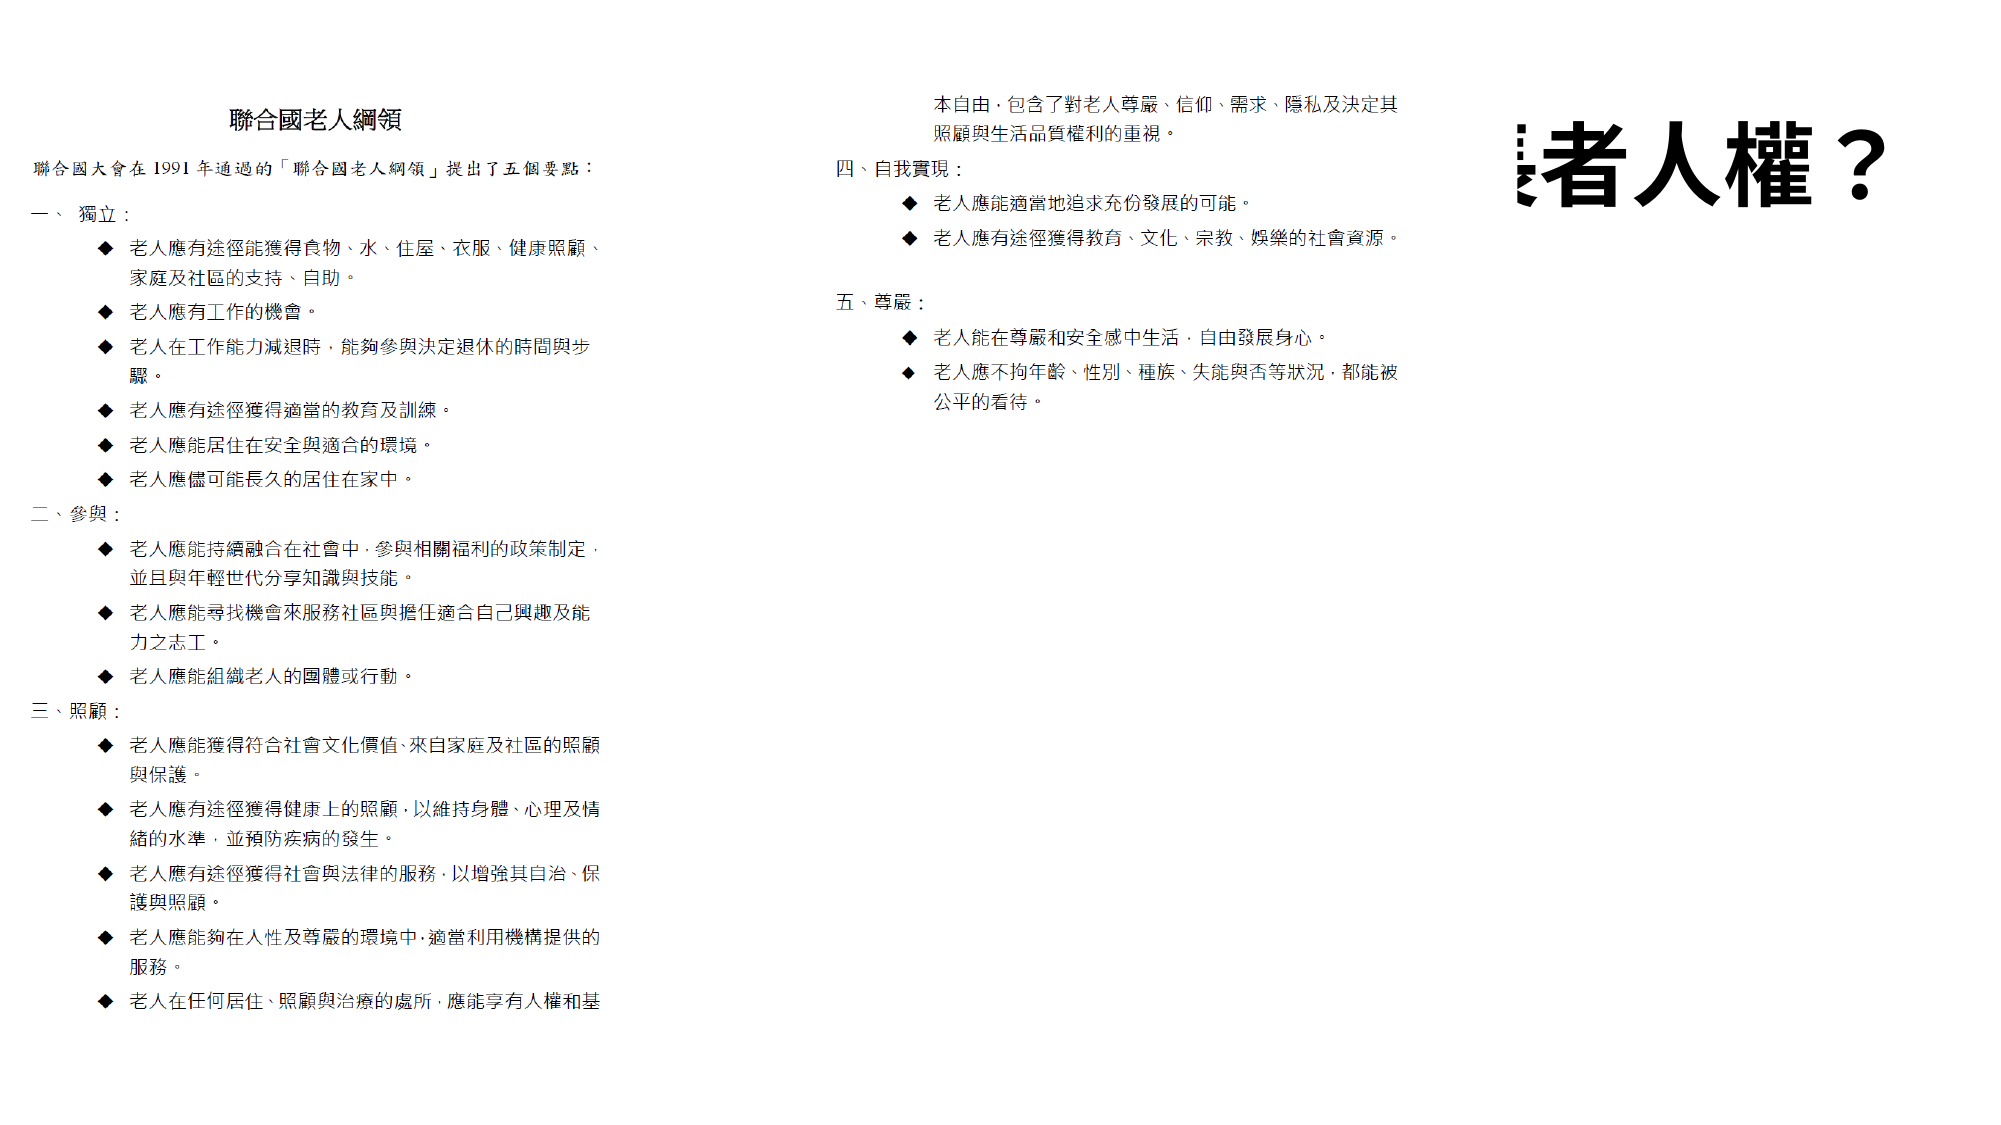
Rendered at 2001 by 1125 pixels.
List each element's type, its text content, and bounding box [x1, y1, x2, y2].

title 長者人權？ [1518, 99, 1884, 1005]
picture [0, 0, 1518, 1125]
